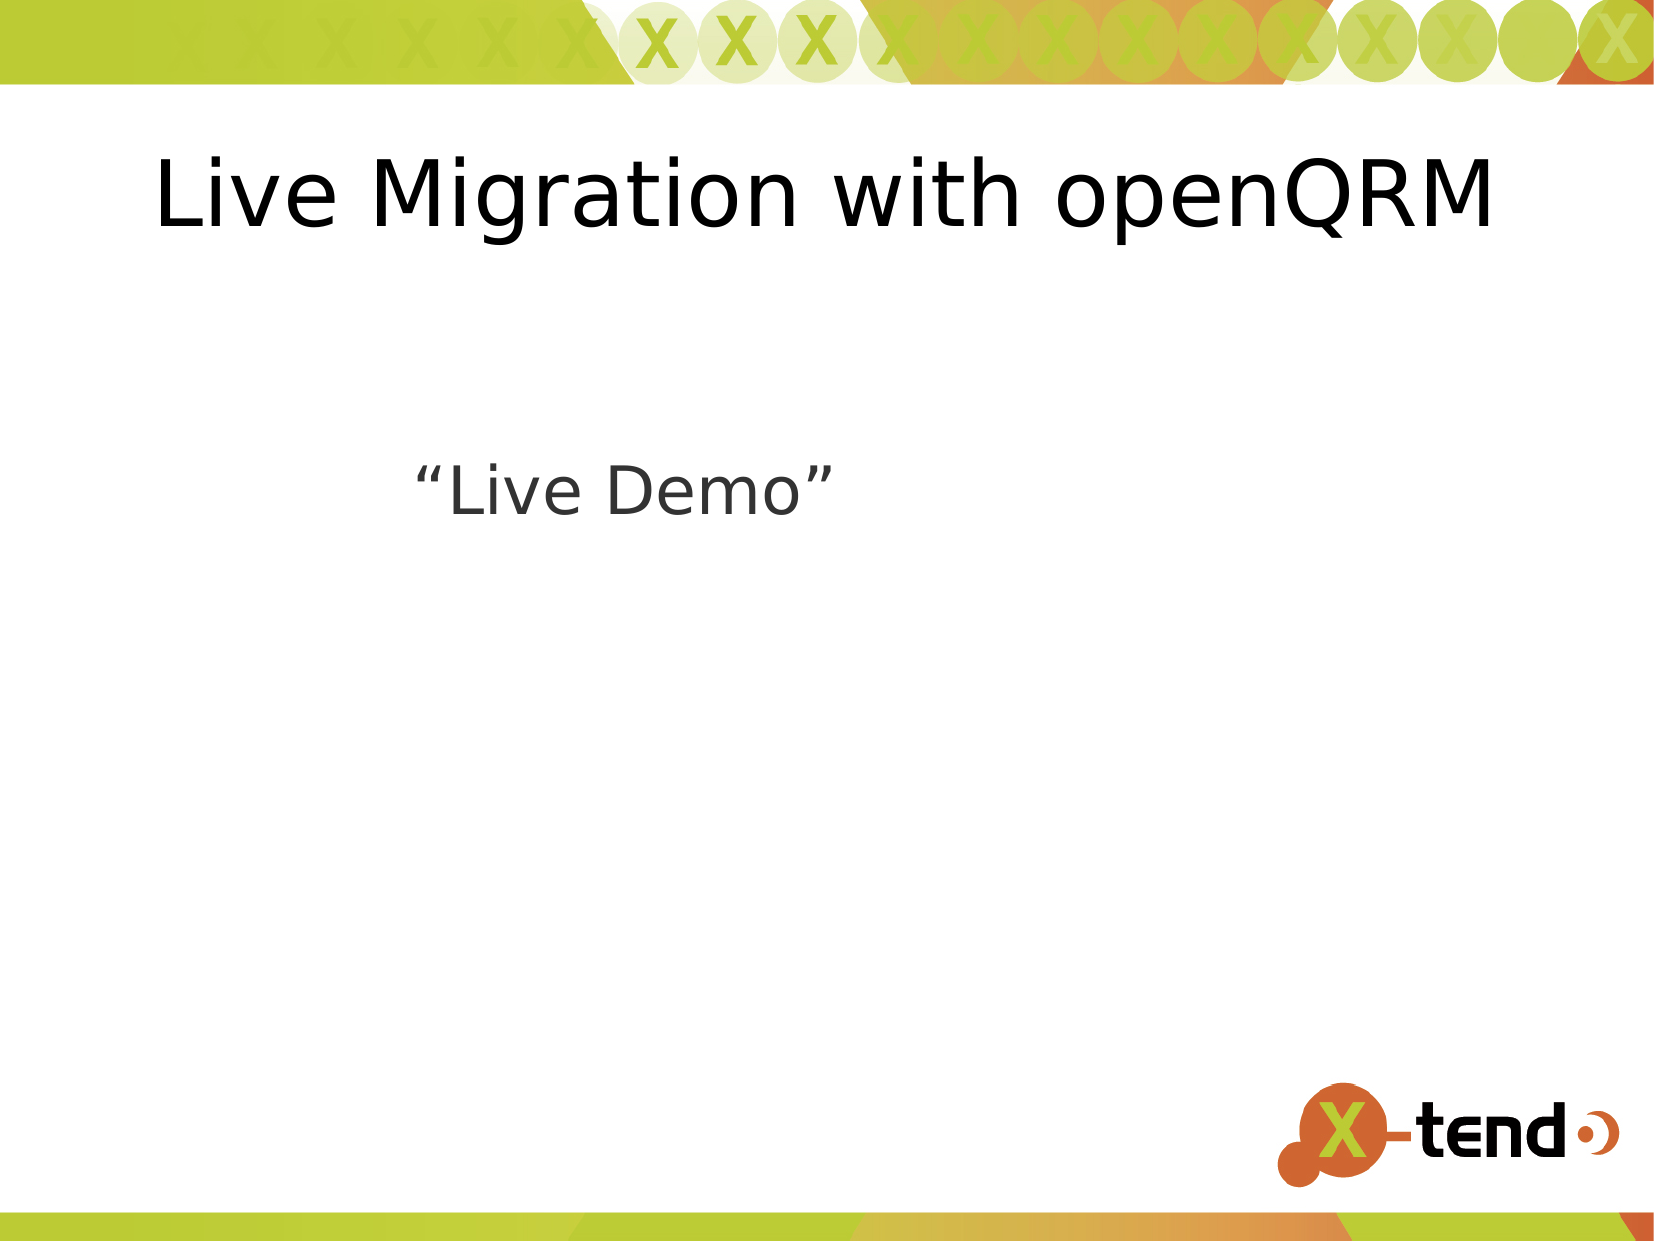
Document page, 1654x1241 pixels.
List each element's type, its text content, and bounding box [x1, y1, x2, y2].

text_box “Live Demo” [375, 452, 1654, 1241]
picture [0, 0, 1654, 1241]
title Live Migration with openQRM [121, 91, 1534, 299]
